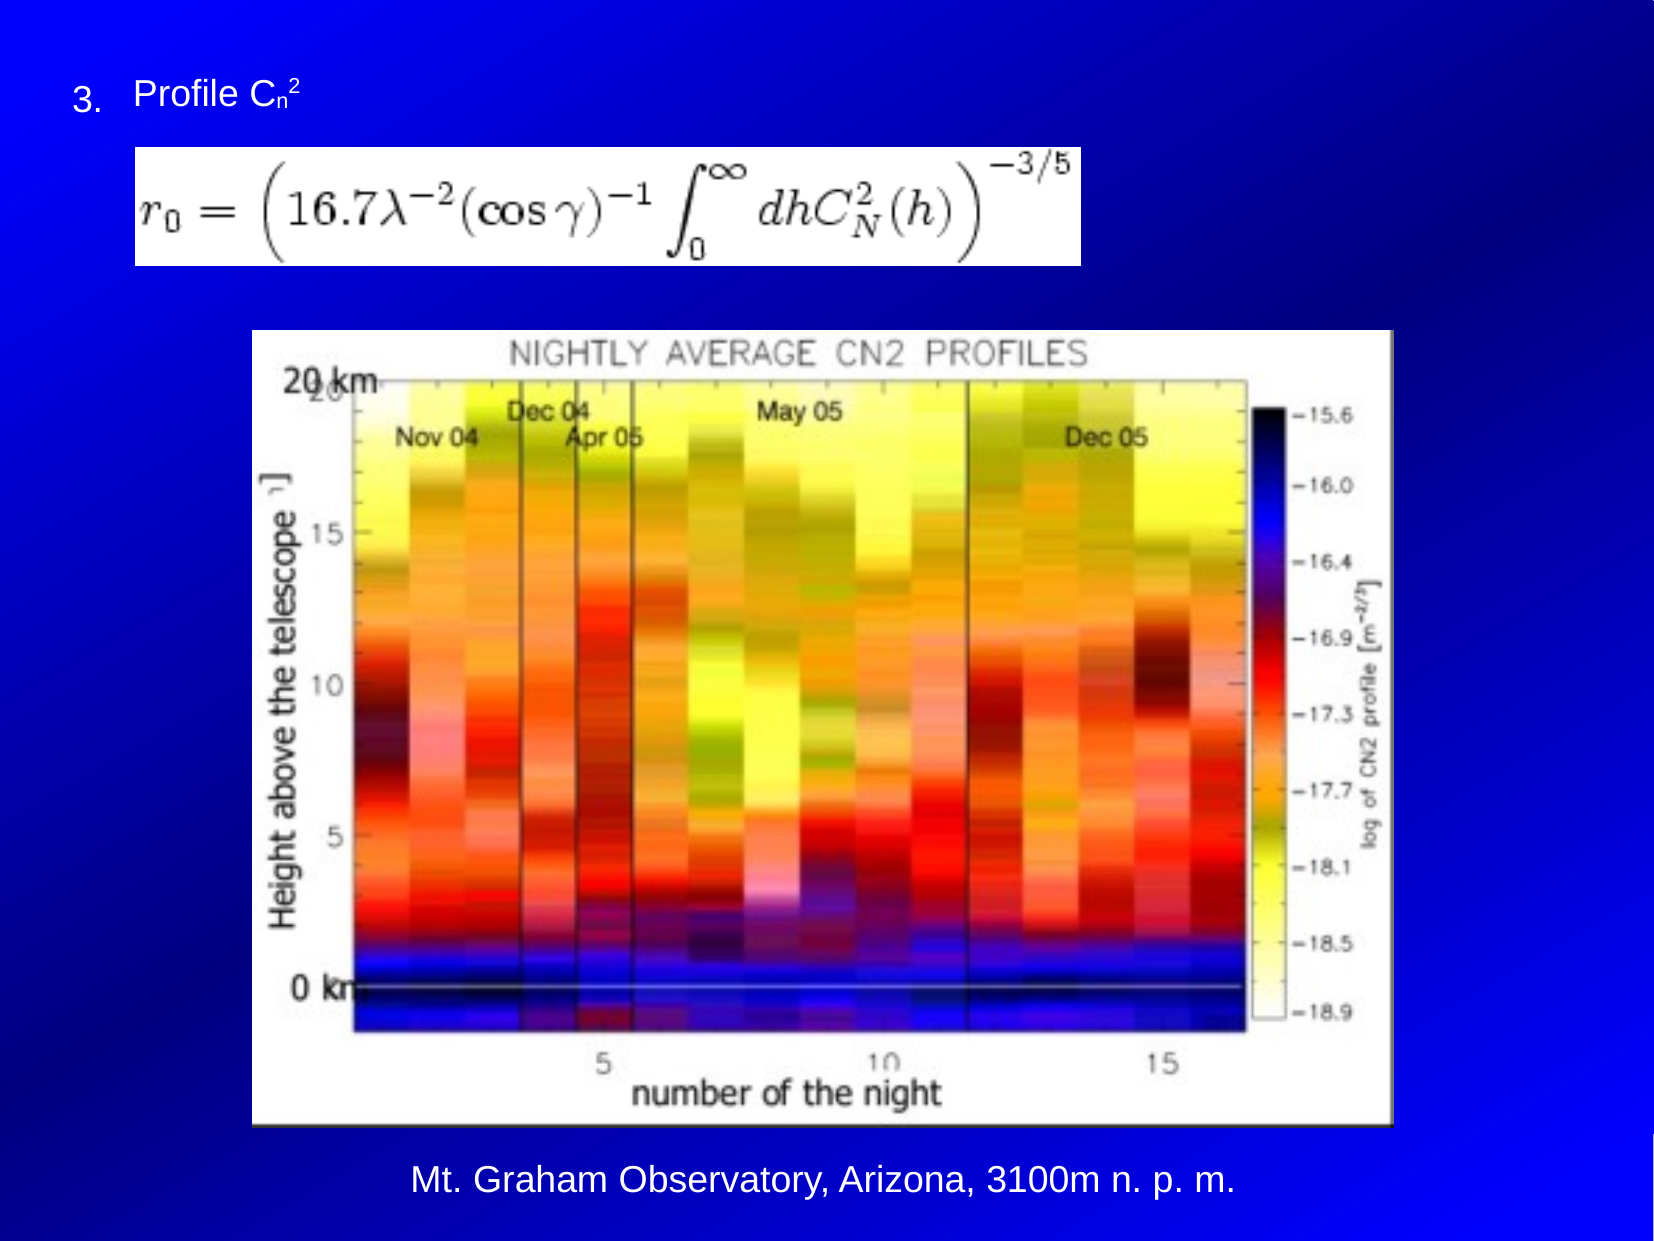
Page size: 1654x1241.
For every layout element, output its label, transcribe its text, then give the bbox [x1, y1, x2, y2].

text_box Profile Cn2 [118, 64, 316, 136]
picture [252, 330, 1394, 1128]
picture [135, 147, 1081, 266]
text_box 3. [57, 70, 118, 128]
text_box Mt. Graham Observatory, Arizona, 3100m n. p. m. [395, 1151, 1252, 1209]
